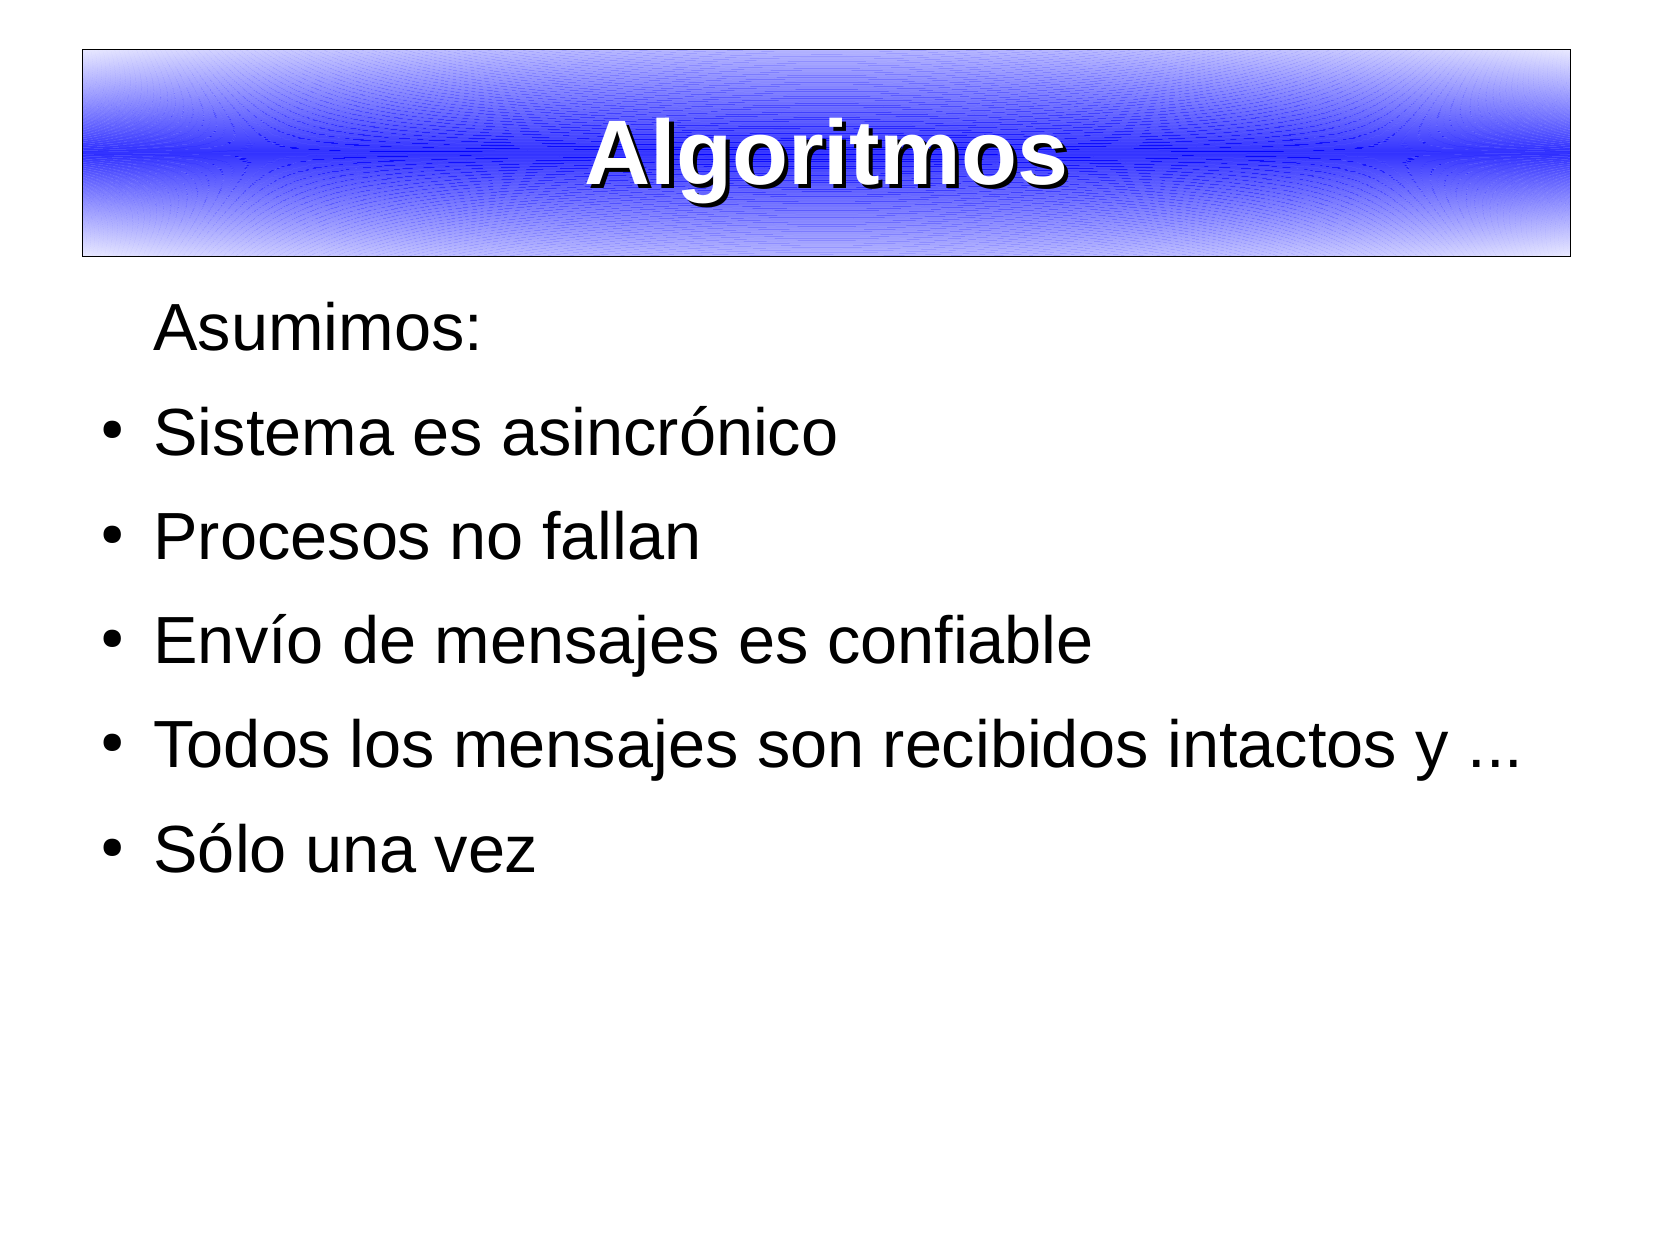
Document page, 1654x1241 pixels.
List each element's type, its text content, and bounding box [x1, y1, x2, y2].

title Algoritmos [82, 49, 1571, 257]
list Asumimos: Sistema es asincrónico Procesos no fallan Envío de mensajes es confiable Todos los mensajes son recibidos intactos y ... Sólo una vez [82, 290, 1571, 1109]
